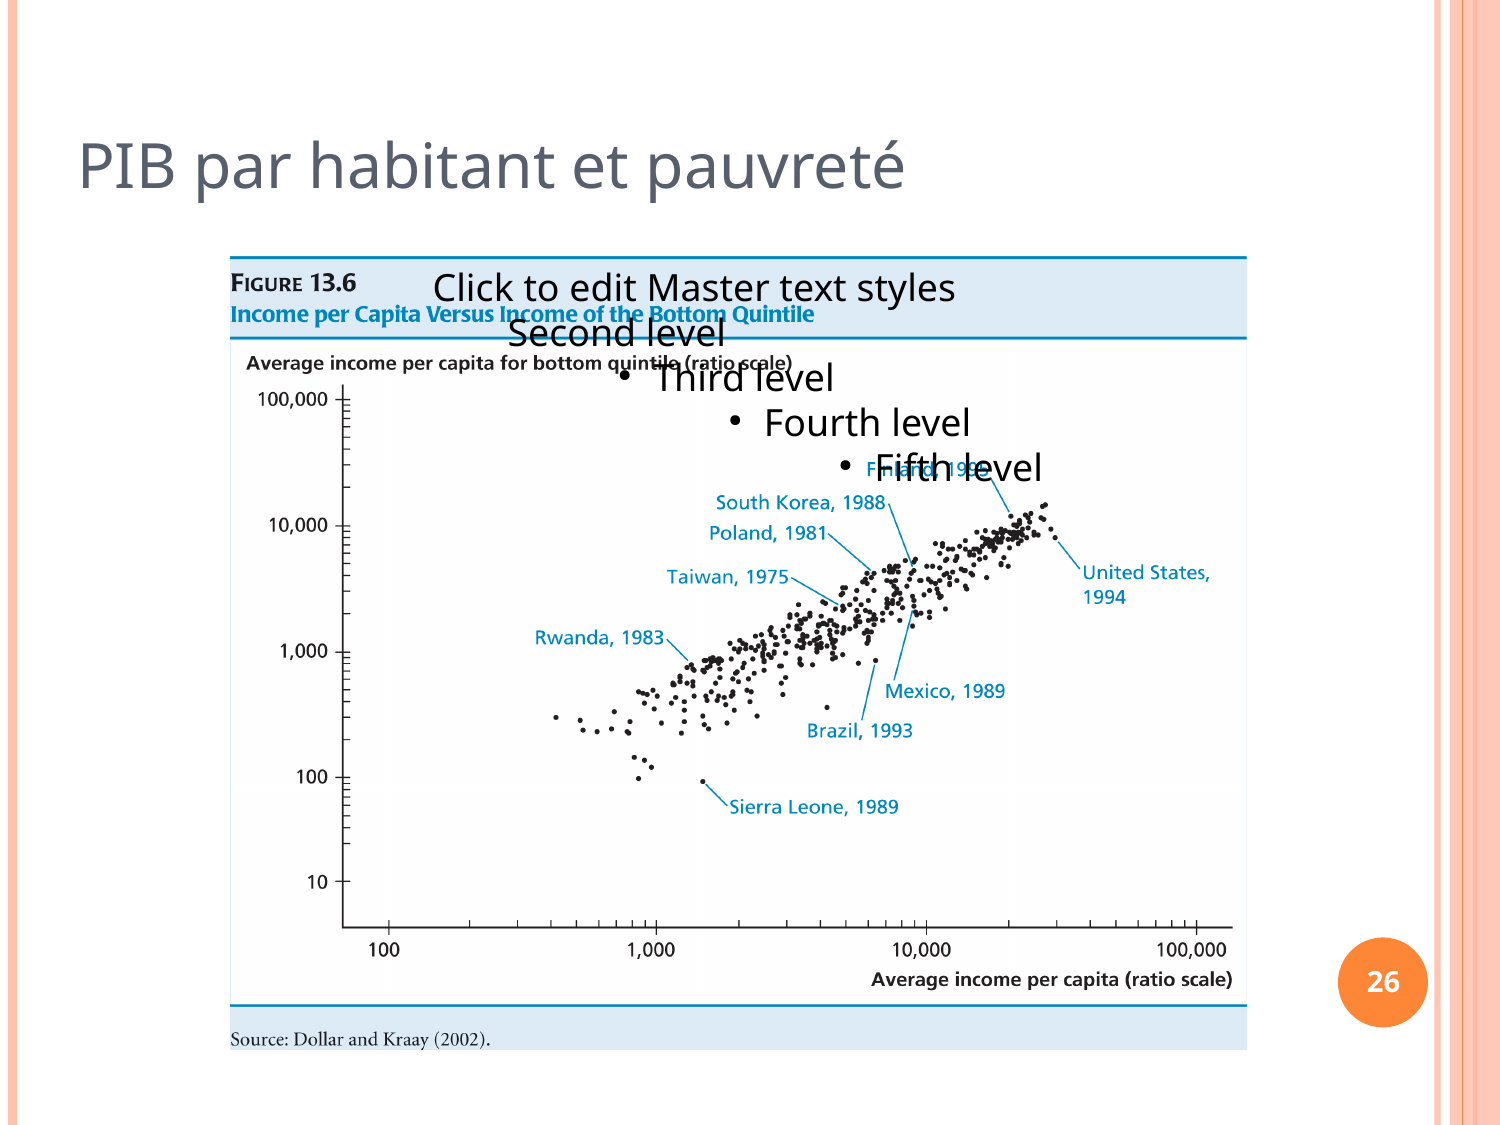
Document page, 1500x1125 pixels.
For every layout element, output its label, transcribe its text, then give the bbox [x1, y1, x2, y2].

picture [230, 260, 1247, 1004]
title PIB par habitant et pauvreté [62, 37, 1450, 208]
picture [230, 1007, 1247, 1050]
slide_number <numéro> [1333, 940, 1434, 1027]
